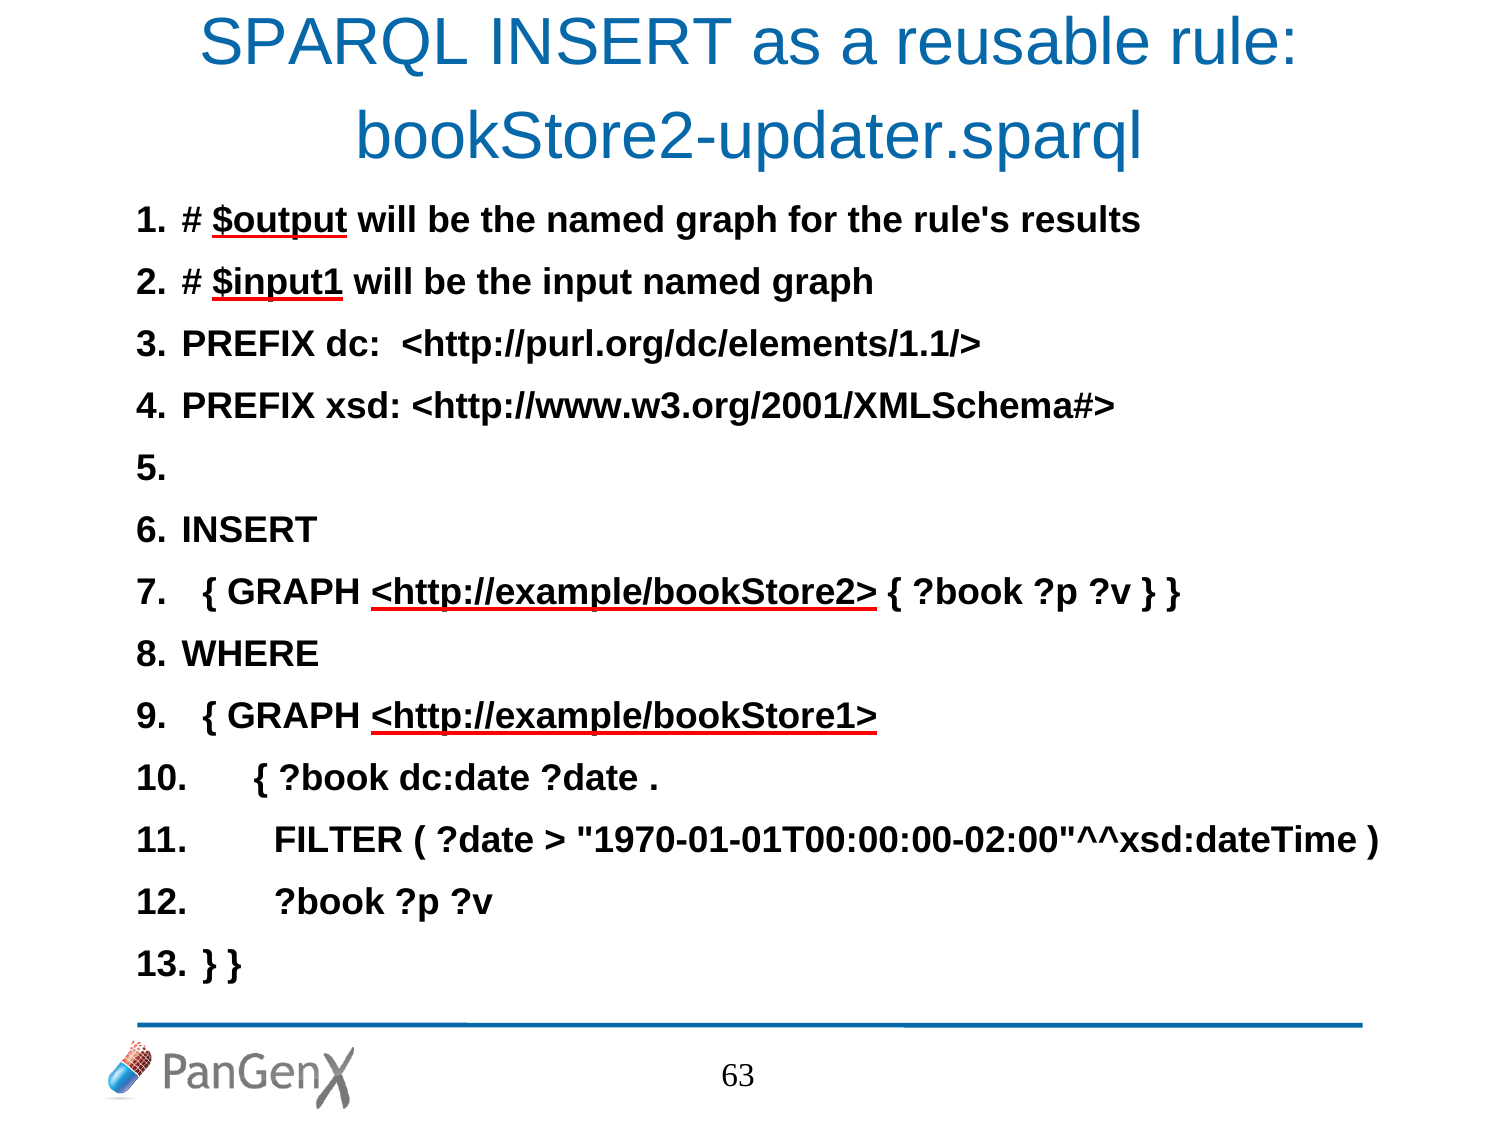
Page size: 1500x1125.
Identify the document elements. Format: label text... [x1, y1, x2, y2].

picture [89, 1041, 354, 1109]
list # $output will be the named graph for the rule's results # $input1 will be the input named graph PREFIX dc: <http://purl.org/dc/elements/1.1/> PREFIX xsd: <http://www.w3.org/2001/XMLSchema#> INSERT { GRAPH <http://example/bookStore2> { ?book ?p ?v } } WHERE { GRAPH <http://example/bookStore1> { ?book dc:date ?date . FILTER ( ?date > "1970-01-01T00:00:00-02:00"^^xsd:dateTime ) ?book ?p ?v } } [115, 179, 1471, 1005]
title SPARQL INSERT as a reusable rule: bookStore2-updater.sparql [0, 0, 1500, 180]
